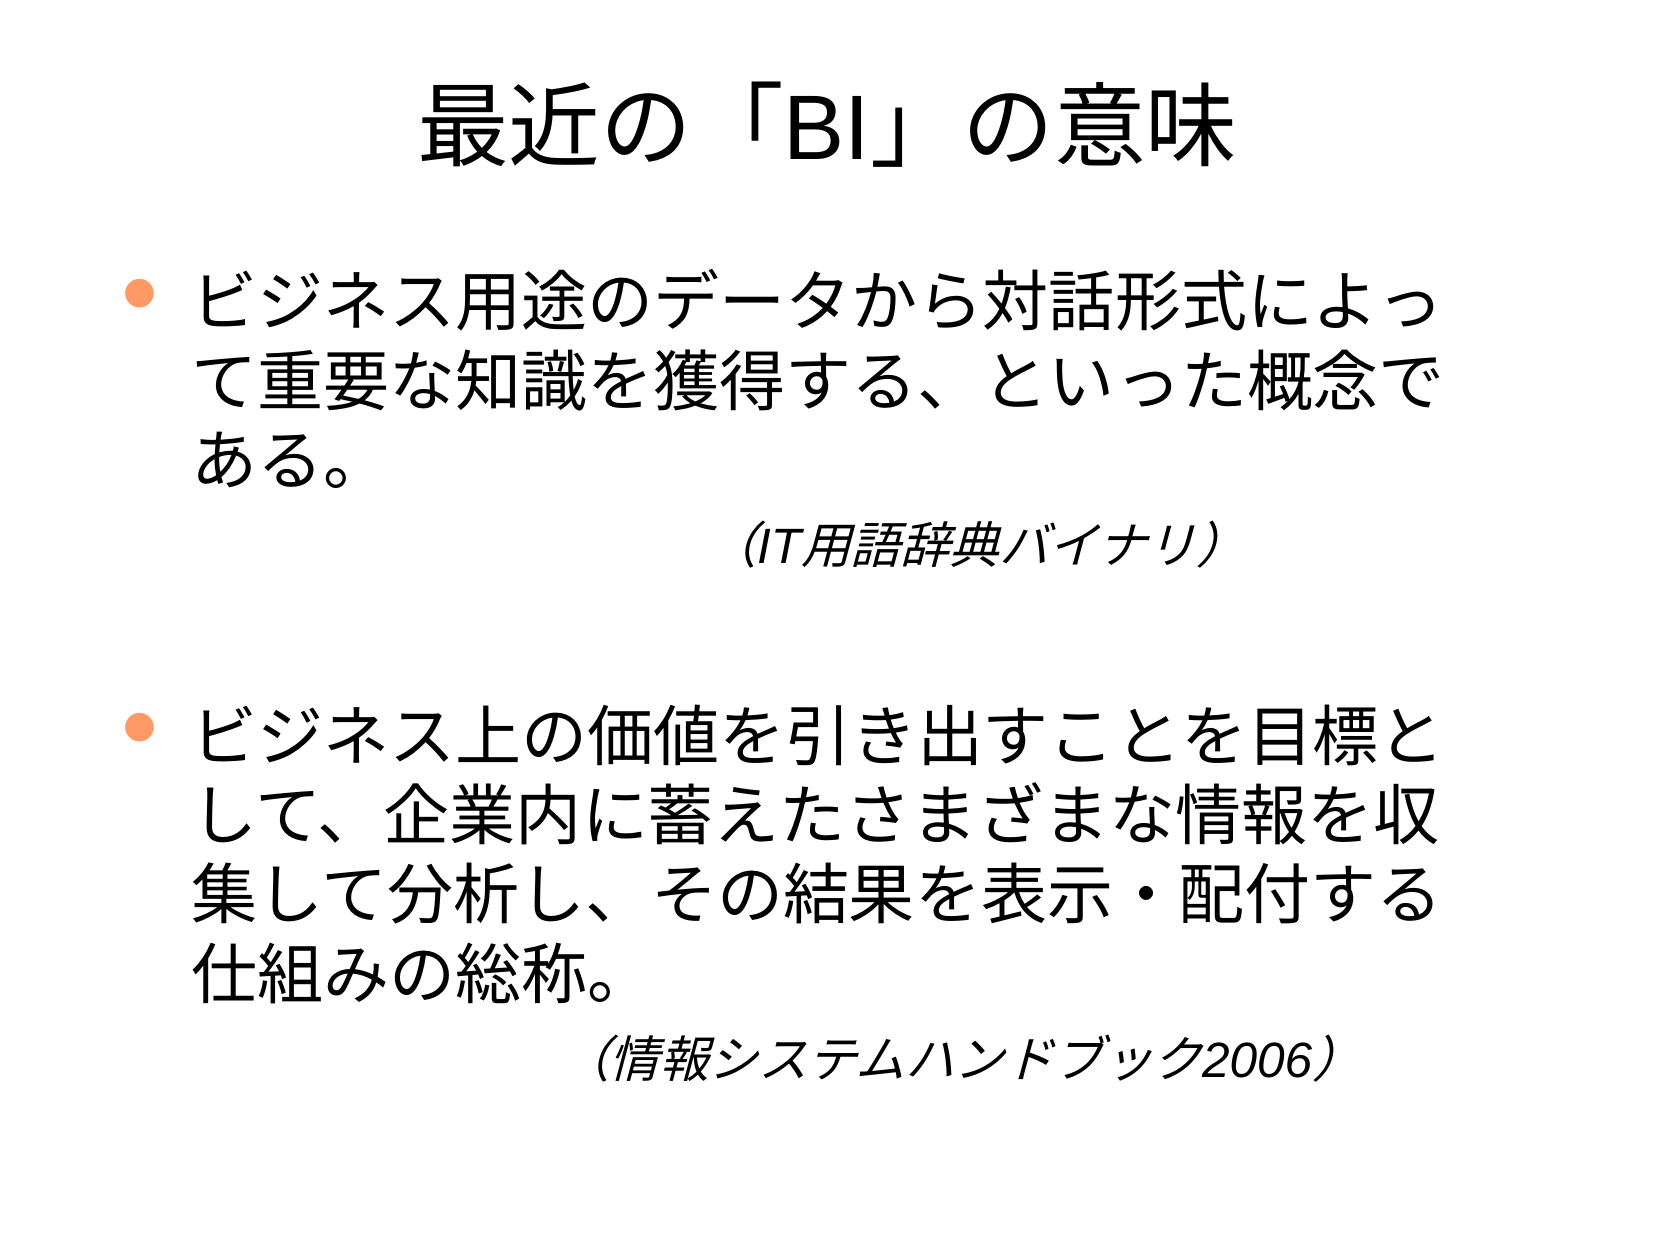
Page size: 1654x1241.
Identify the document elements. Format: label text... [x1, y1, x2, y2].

title 最近の「BI」の意味 [121, 19, 1534, 227]
list ビジネス用途のデータから対話形式によって重要な知識を獲得する、といった概念である。 （IT用語辞典バイナリ） ビジネス上の価値を引き出すことを目標として、企業内に蓄えたさまざまな情報を収集して分析し、その結果を表示・配付する仕組みの総称。 （情報システムハンドブック2006） [109, 259, 1501, 1057]
